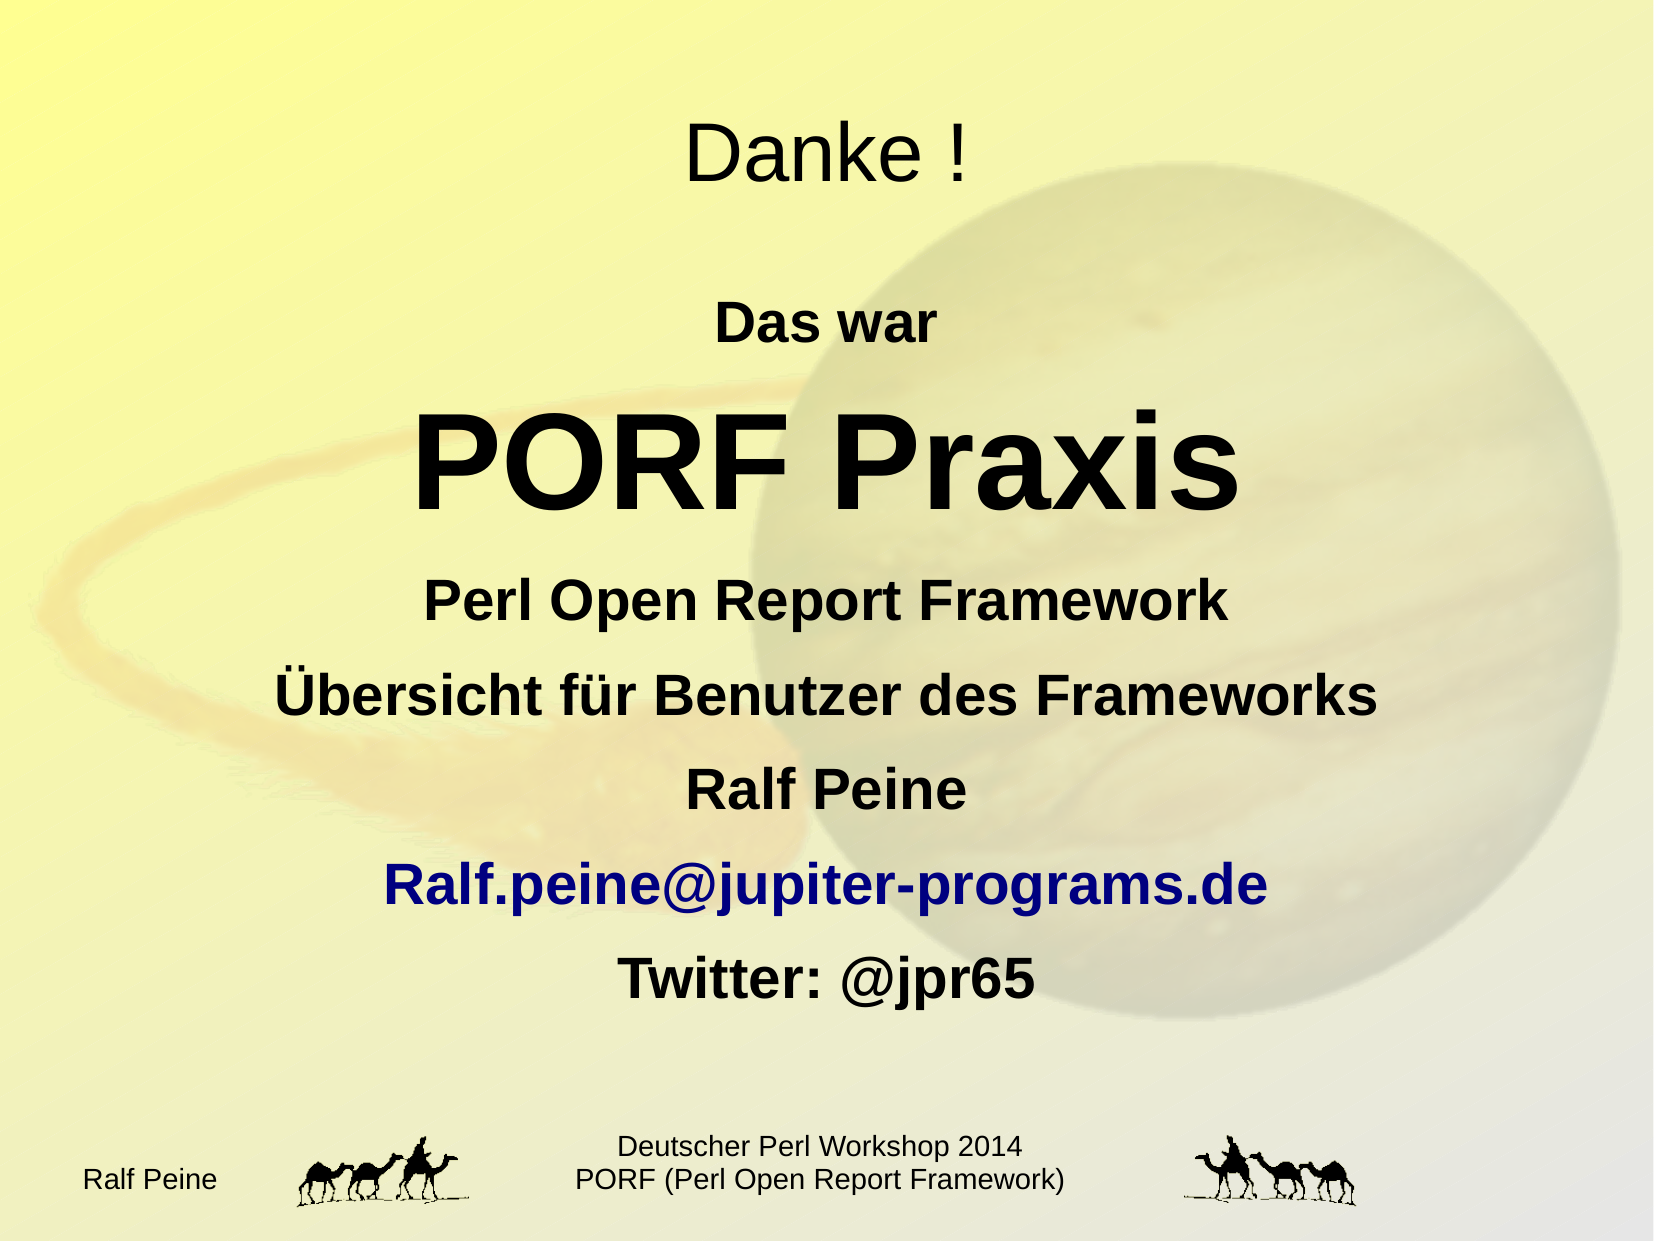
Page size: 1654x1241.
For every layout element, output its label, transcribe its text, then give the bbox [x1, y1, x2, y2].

picture [291, 1134, 469, 1214]
picture [1184, 1133, 1362, 1213]
picture [3, 138, 1654, 1054]
title Danke ! [82, 49, 1571, 257]
list Das war PORF Praxis Perl Open Report Framework Übersicht für Benutzer des Frameworks Ralf Peine Ralf.peine@jupiter-programs.de Twitter: @jpr65 [82, 290, 1571, 1109]
